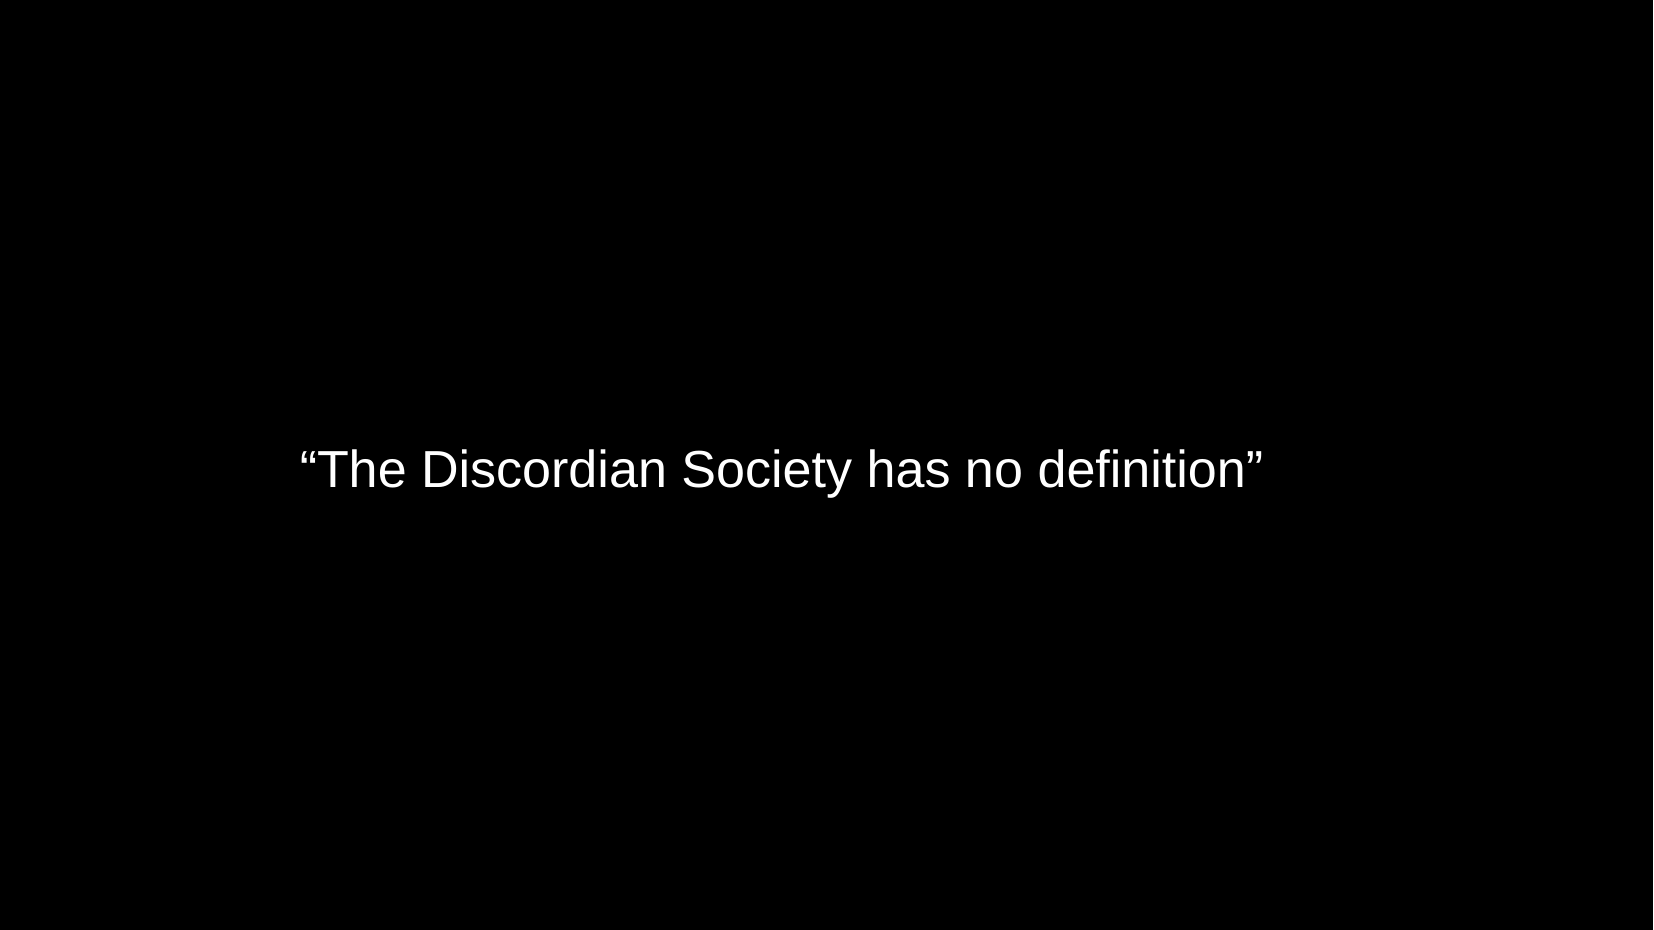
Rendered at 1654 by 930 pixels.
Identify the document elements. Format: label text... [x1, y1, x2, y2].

text_box “The Discordian Society has no definition” [285, 432, 1653, 916]
